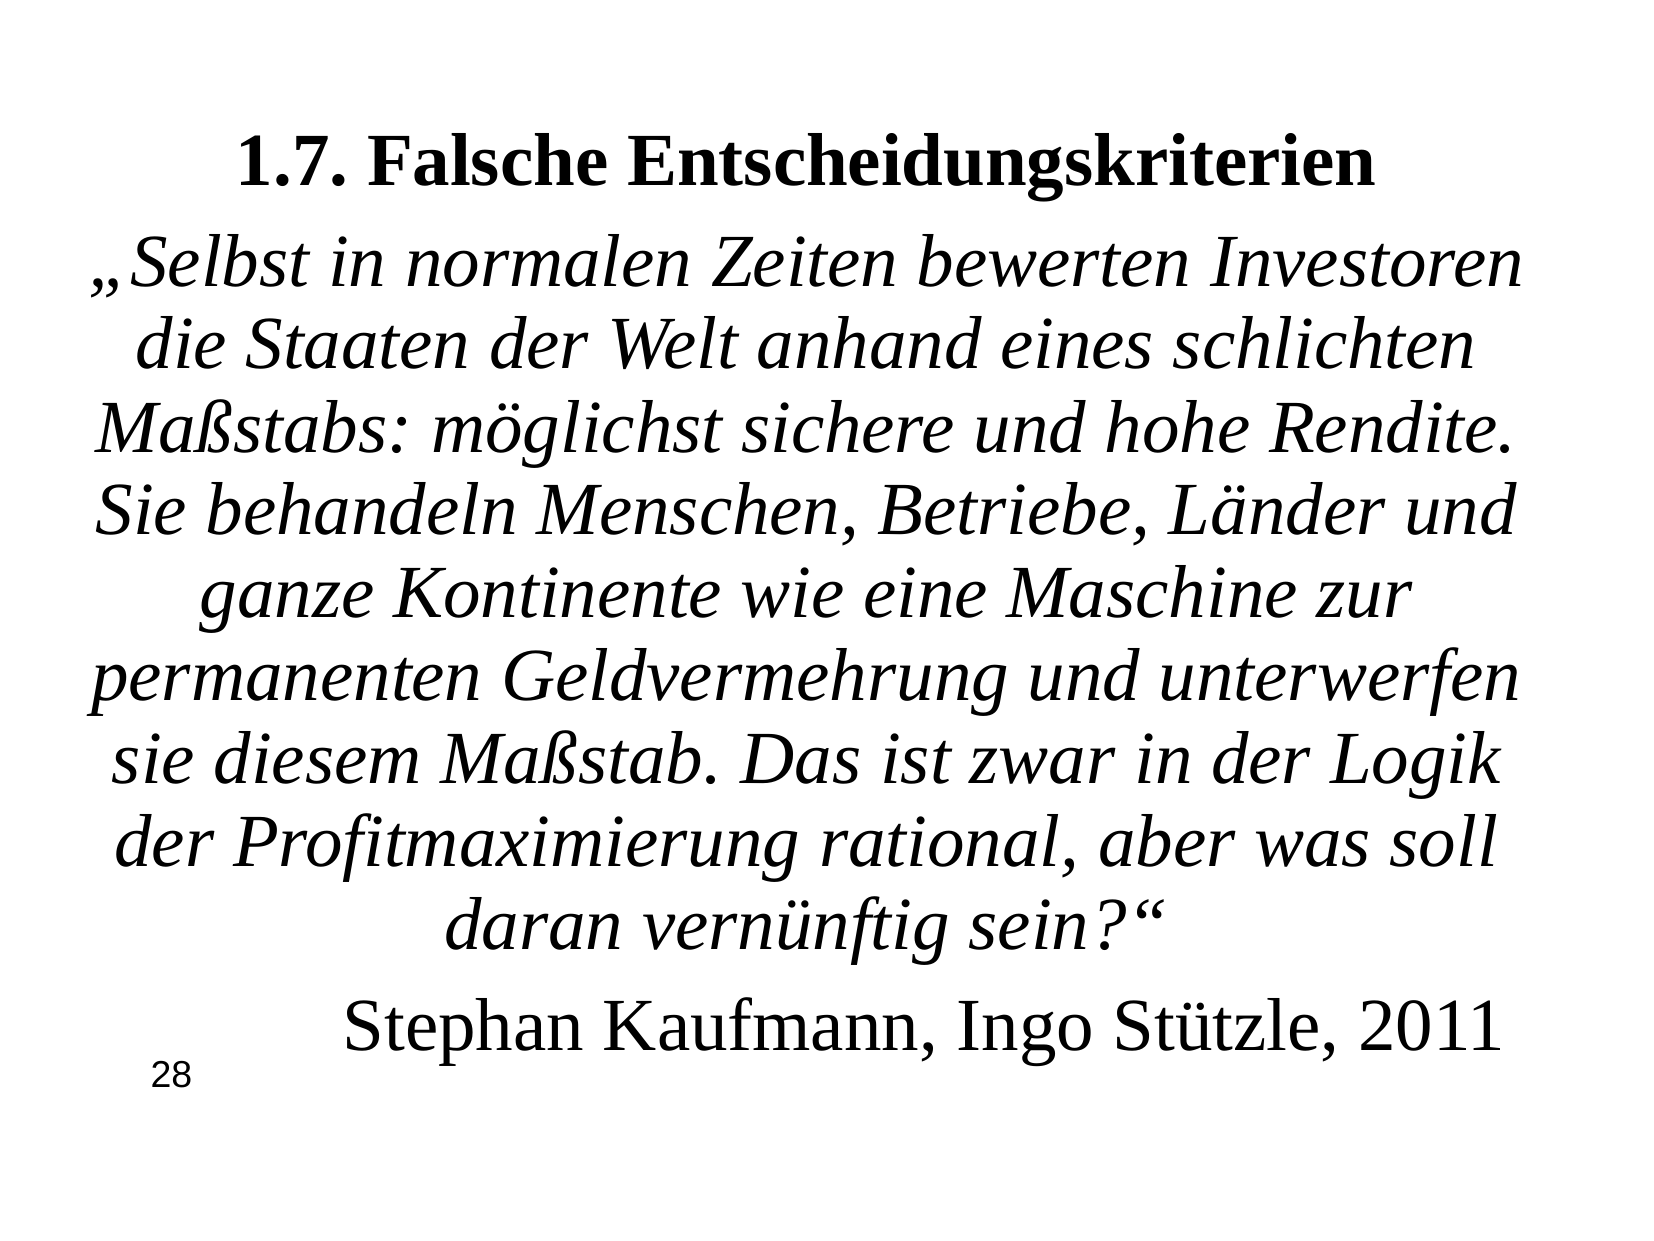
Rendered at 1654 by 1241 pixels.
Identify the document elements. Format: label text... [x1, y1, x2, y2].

text_box <Nummer> [135, 1046, 207, 1104]
text_box 1.7. Falsche Entscheidungskriterien „Selbst in normalen Zeiten bewerten Investoren die Staaten der Welt anhand eines schlichten Maßstabs: möglichst sichere und hohe Rendite. Sie behandeln Menschen, Betriebe, Länder und ganze Kontinente wie eine Maschine zur permanenten Geldvermehrung und unterwerfen sie diesem Maßstab. Das ist zwar in der Logik der Profitmaximierung rational, aber was soll daran vernünftig sein?“ Stephan Kaufmann, Ingo Stützle, 2011 [73, 111, 1580, 1075]
